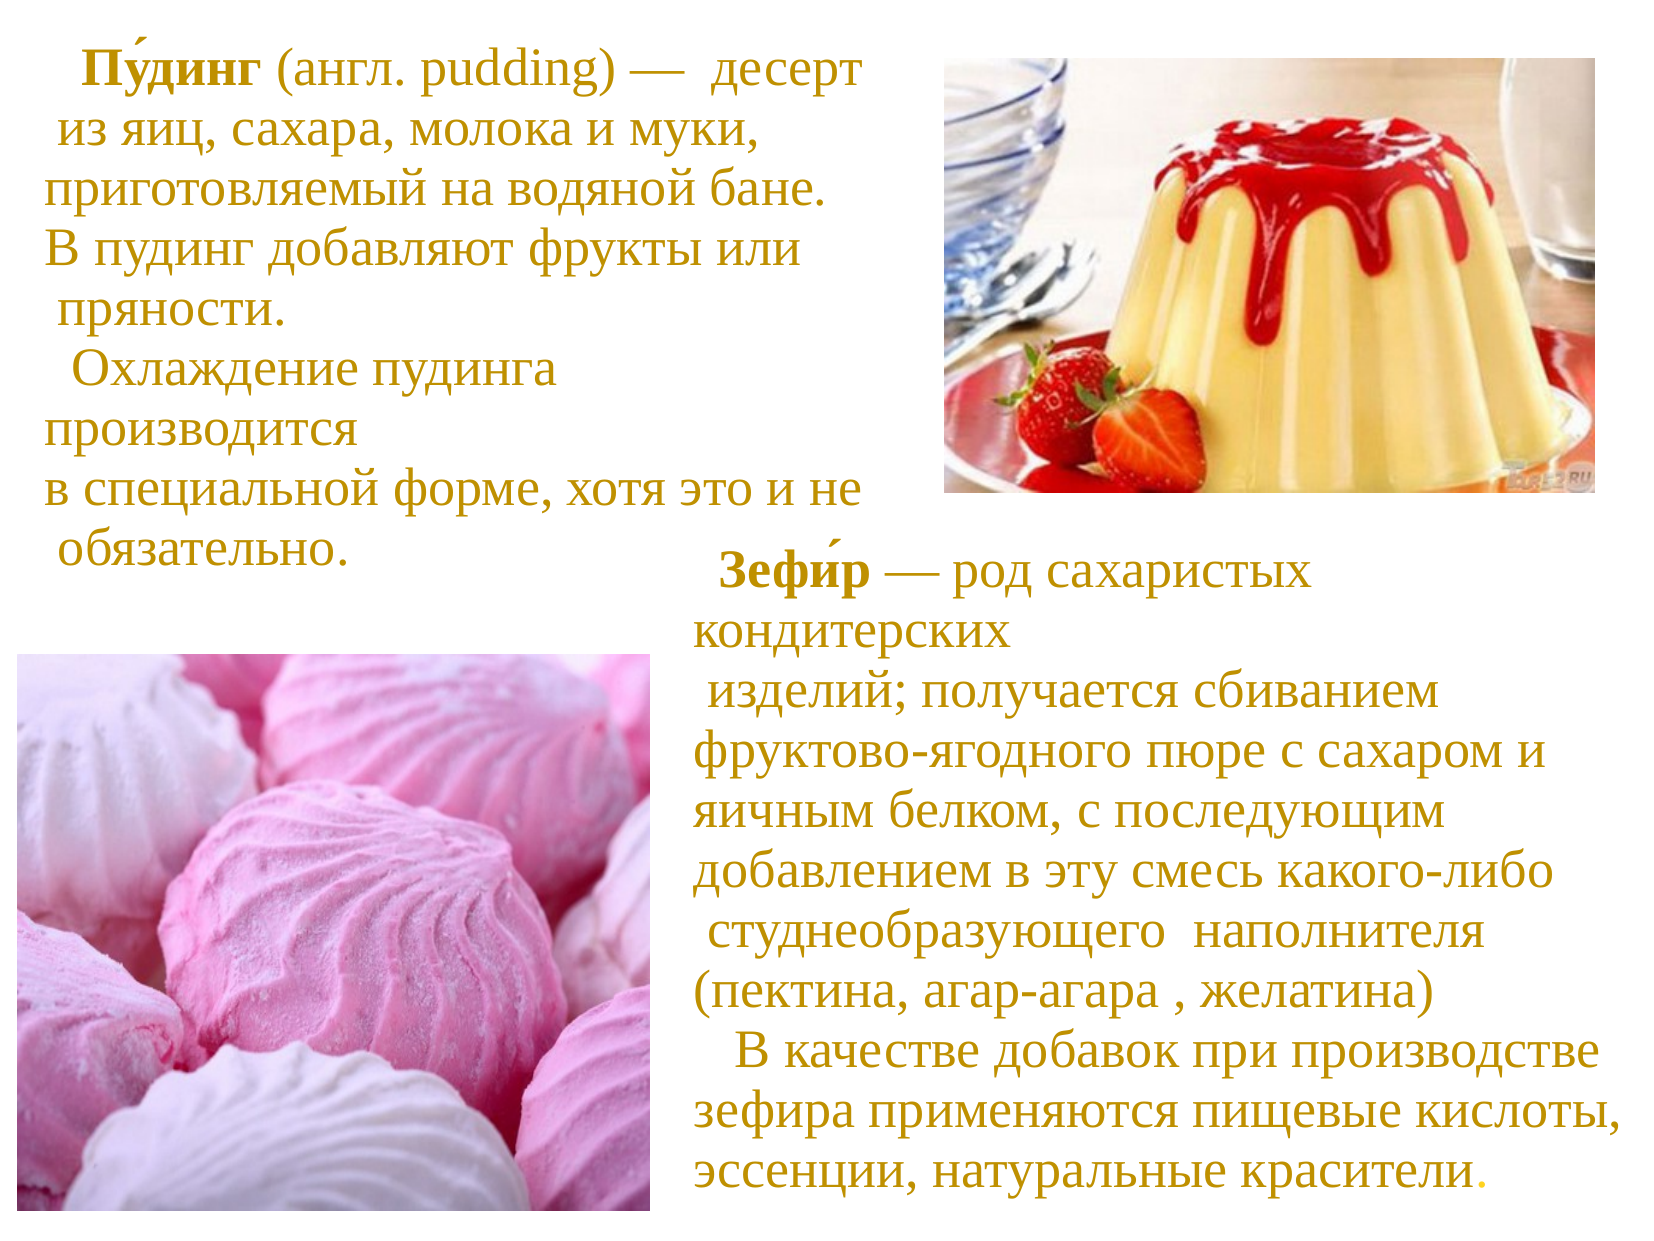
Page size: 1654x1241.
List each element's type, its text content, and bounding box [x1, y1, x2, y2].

text_box Пу́динг (англ. pudding) — десерт из яиц, сахара, молока и муки, приготовляемый на водяной бане. В пудинг добавляют фрукты или пряности. Охлаждение пудинга производится в специальной форме, хотя это и не обязательно. [29, 29, 886, 534]
text_box Зефи́р — род сахаристых кондитерских изделий; получается сбиванием фруктово-ягодного пюре с сахаром и яичным белком, с последующим добавлением в эту смесь какого-либо студнеобразующего наполнителя (пектина, агар-агара , желатина) В качестве добавок при производстве зефира применяются пищевые кислоты, эссенции, натуральные красители. [679, 531, 1654, 1241]
picture [944, 59, 1595, 493]
picture [17, 654, 650, 1211]
